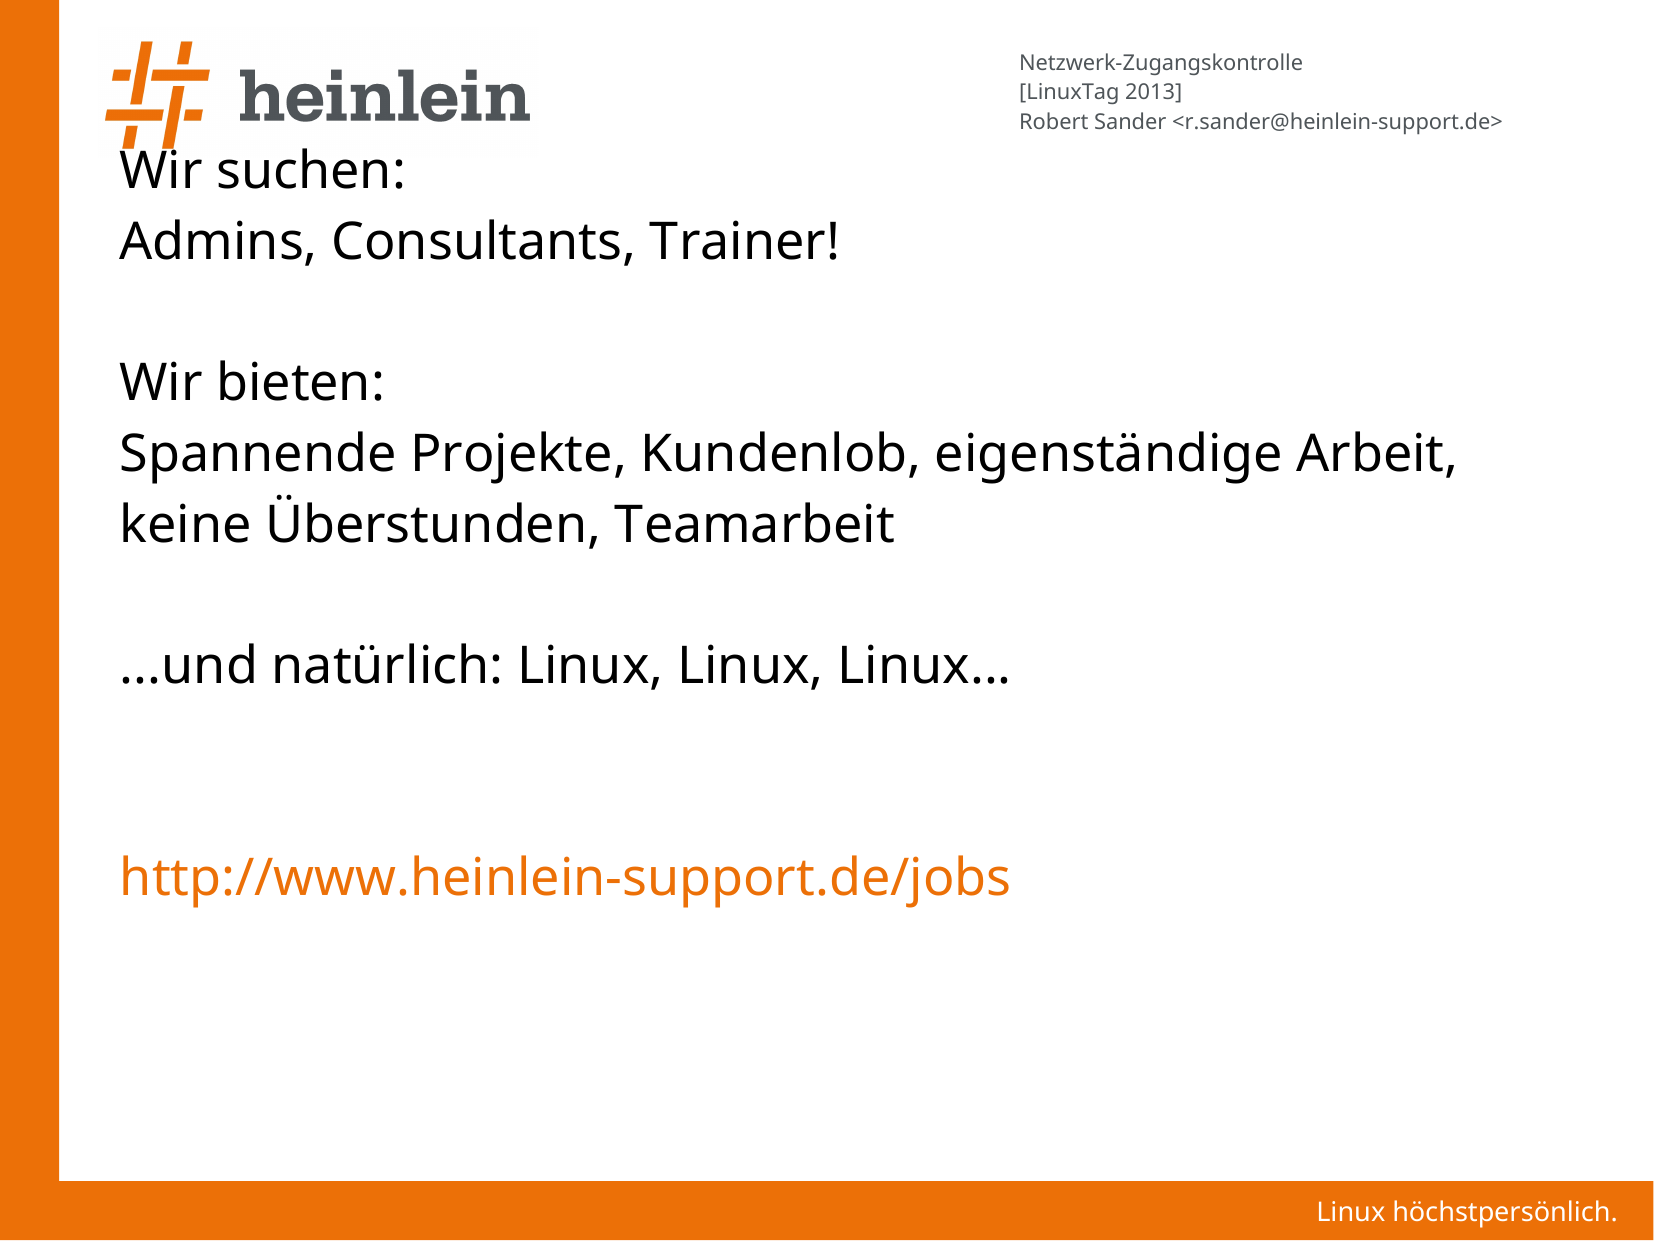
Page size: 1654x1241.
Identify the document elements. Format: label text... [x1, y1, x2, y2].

picture [98, 27, 539, 158]
subtitle Wir suchen: Admins, Consultants, Trainer! Wir bieten: Spannende Projekte, Kundenlob, eigenständige Arbeit, keine Überstunden, Teamarbeit ...und natürlich: Linux, Linux, Linux... http://www.heinlein-support.de/jobs [119, 248, 1538, 1146]
